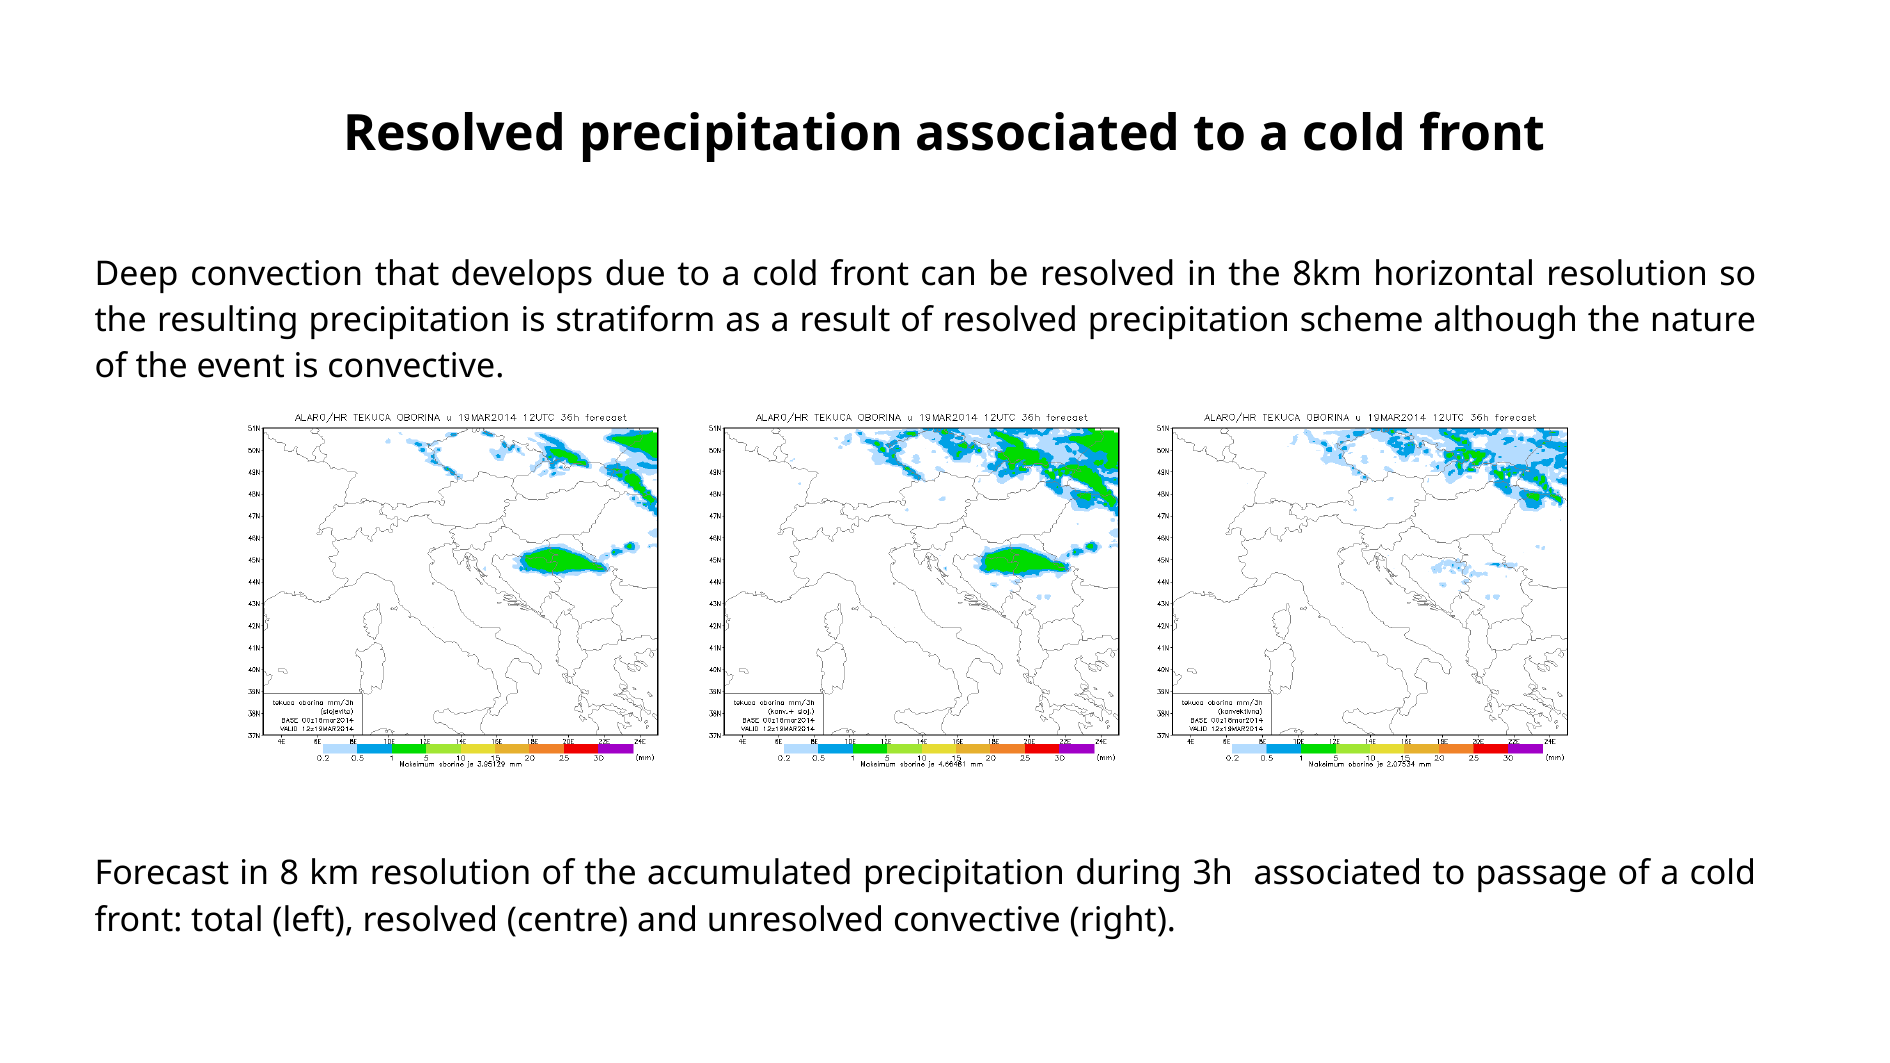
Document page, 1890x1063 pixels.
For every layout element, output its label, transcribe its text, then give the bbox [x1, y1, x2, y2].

picture [224, 395, 1607, 768]
title Resolved precipitation associated to a cold front [94, 42, 1796, 220]
list Deep convection that develops due to a cold front can be resolved in the 8km horizontal resolution so the resulting precipitation is stratiform as a result of resolved precipitation scheme although the nature of the event is convective. Forecast in 8 km resolution of the accumulated precipitation during 3h associated to passage of a cold front: total (left), resolved (centre) and unresolved convective (right). [94, 248, 1758, 945]
